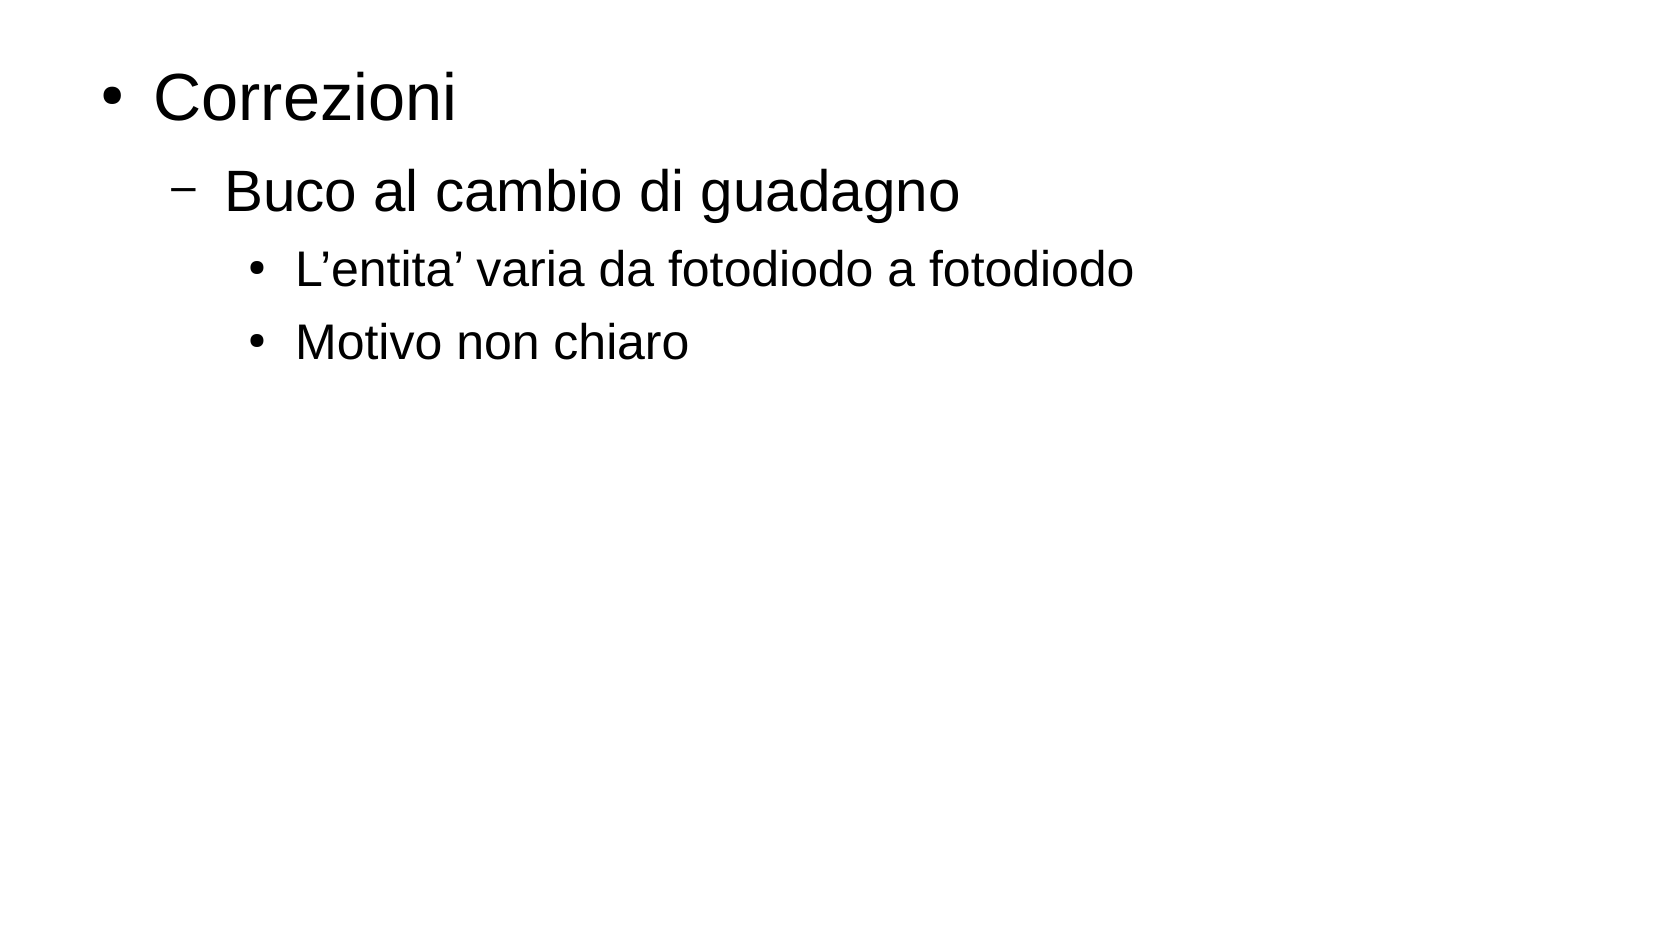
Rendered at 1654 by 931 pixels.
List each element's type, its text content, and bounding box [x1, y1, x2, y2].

list Correzioni Buco al cambio di guadagno L’entita’ varia da fotodiodo a fotodiodo Motivo non chiaro [82, 60, 1571, 757]
